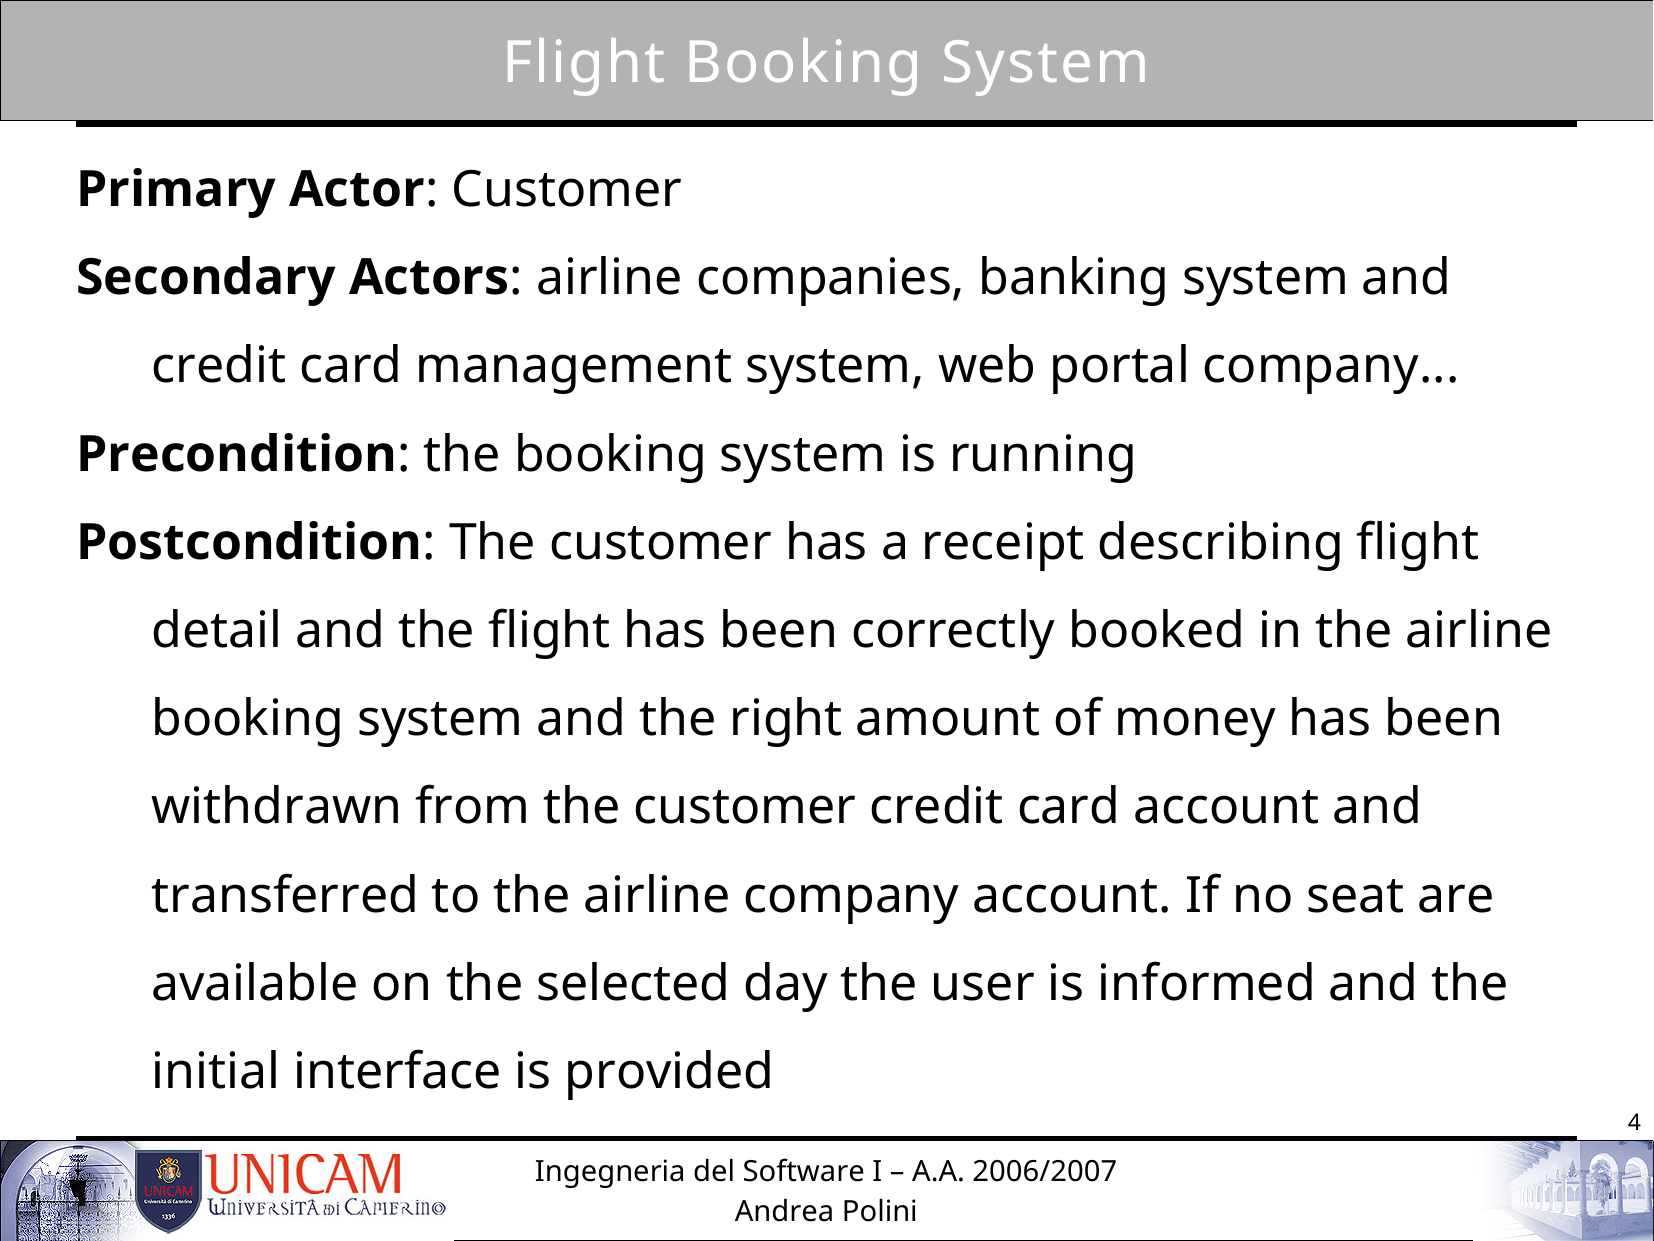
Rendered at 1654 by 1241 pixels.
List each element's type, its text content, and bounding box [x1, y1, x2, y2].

list Primary Actor: Customer Secondary Actors: airline companies, banking system and credit card management system, web portal company... Precondition: the booking system is running Postcondition: The customer has a receipt describing flight detail and the flight has been correctly booked in the airline booking system and the right amount of money has been withdrawn from the customer credit card account and transferred to the airline company account. If no seat are available on the selected day the user is informed and the initial interface is provided [76, 152, 1577, 1241]
picture [0, 1141, 76, 1241]
title Flight Booking System [0, 0, 1653, 121]
picture [1577, 1141, 1654, 1241]
